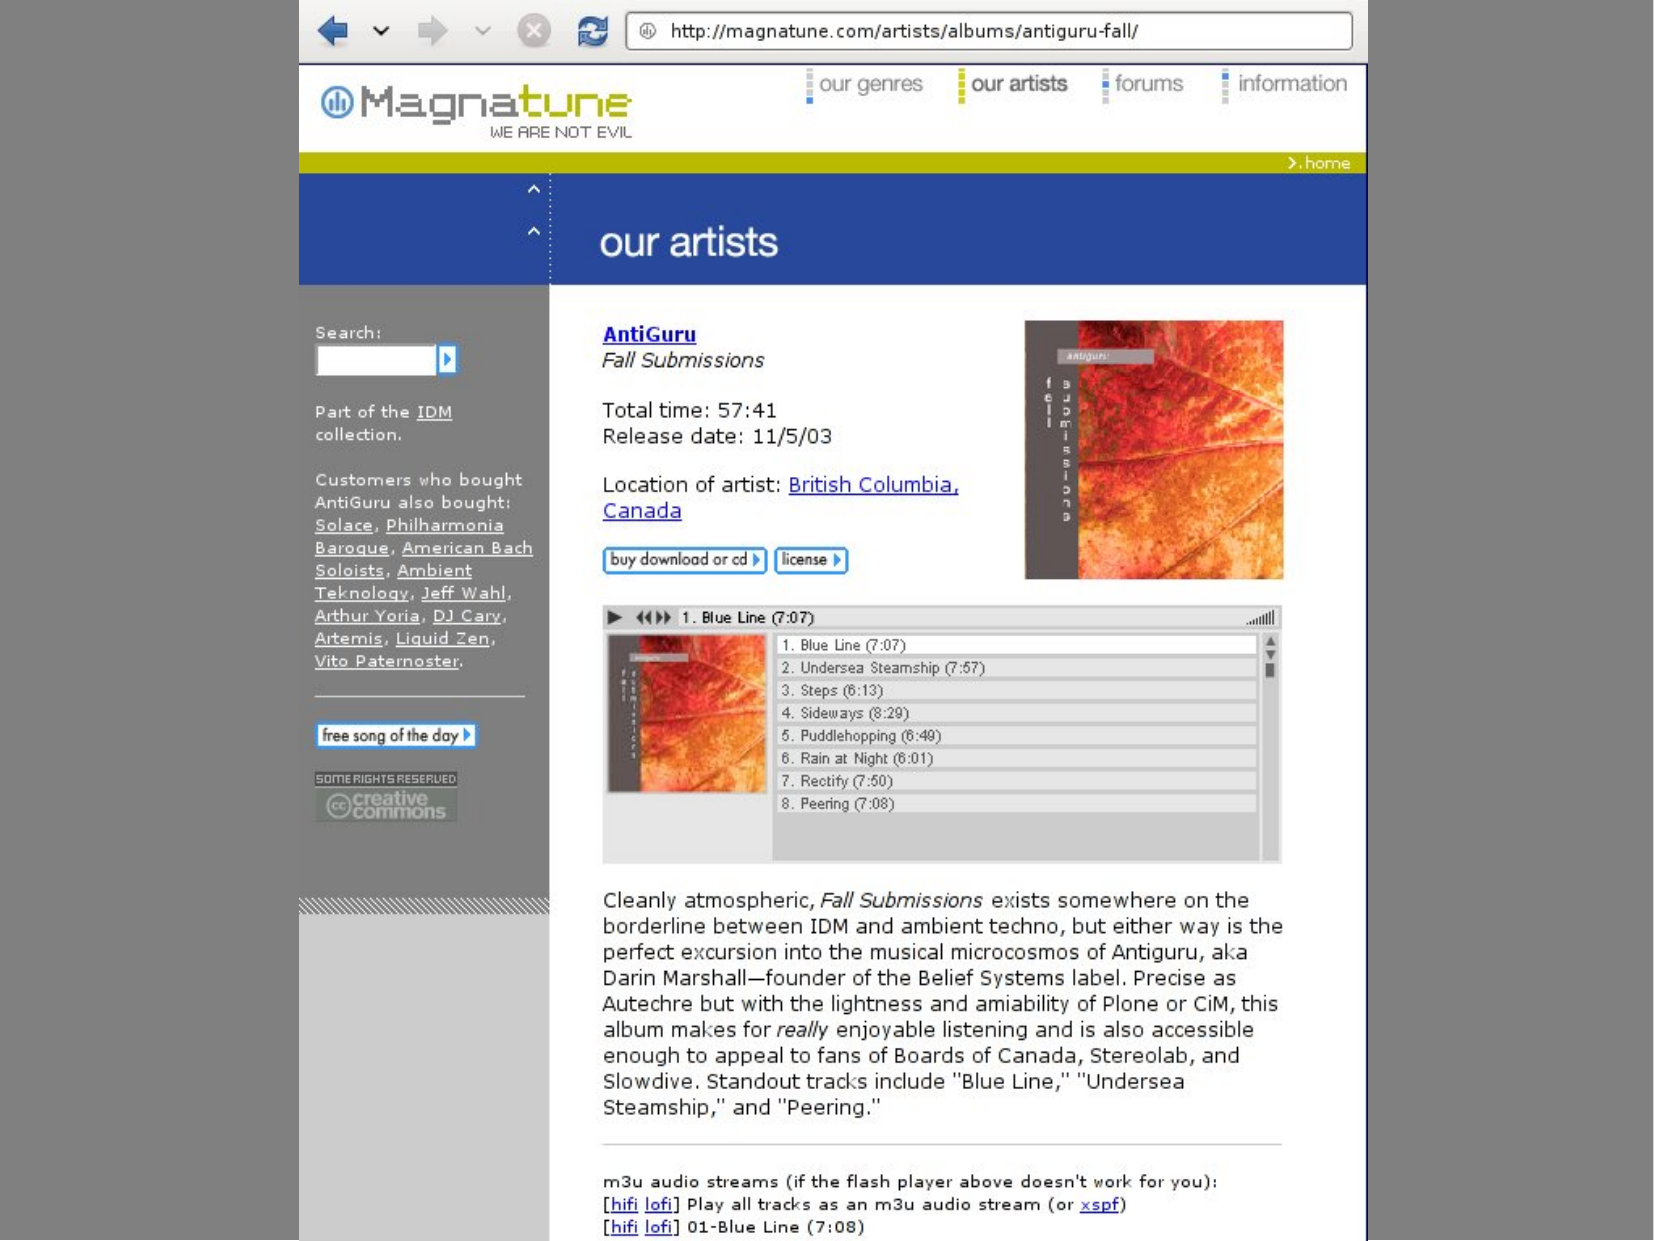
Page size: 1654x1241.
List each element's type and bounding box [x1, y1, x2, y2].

picture [299, 0, 1368, 1241]
